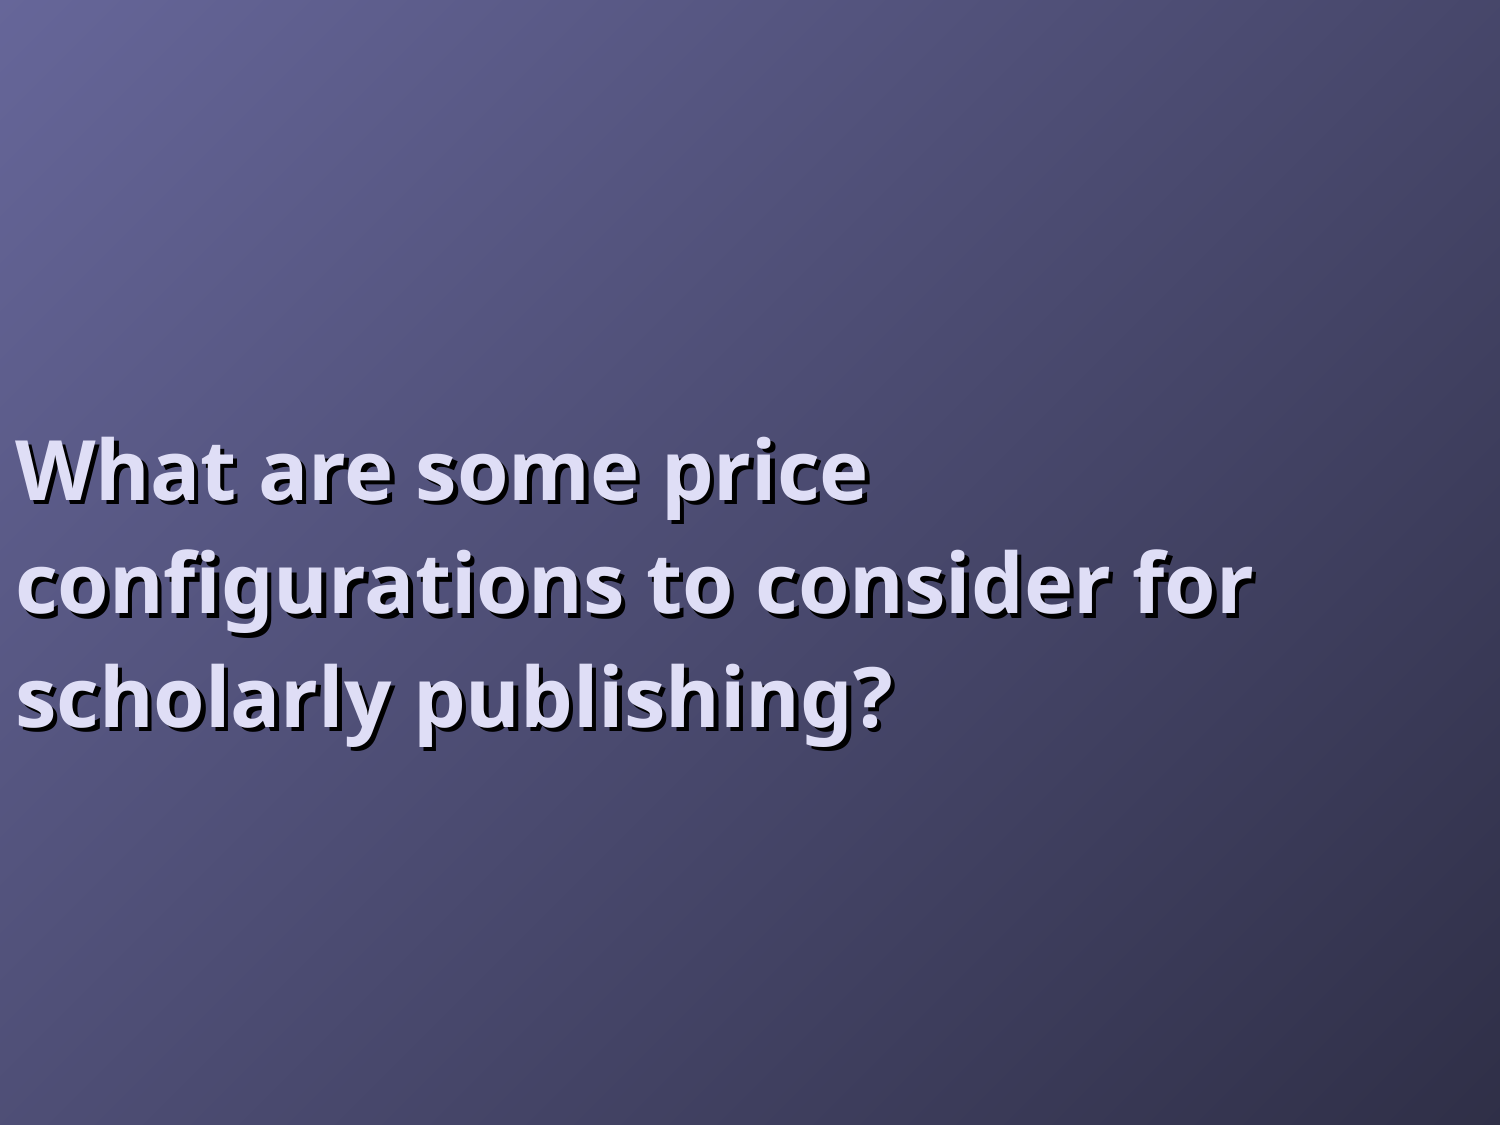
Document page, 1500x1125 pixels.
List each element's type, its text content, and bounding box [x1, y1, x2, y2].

title What are some price configurations to consider for scholarly publishing? [0, 473, 1500, 689]
